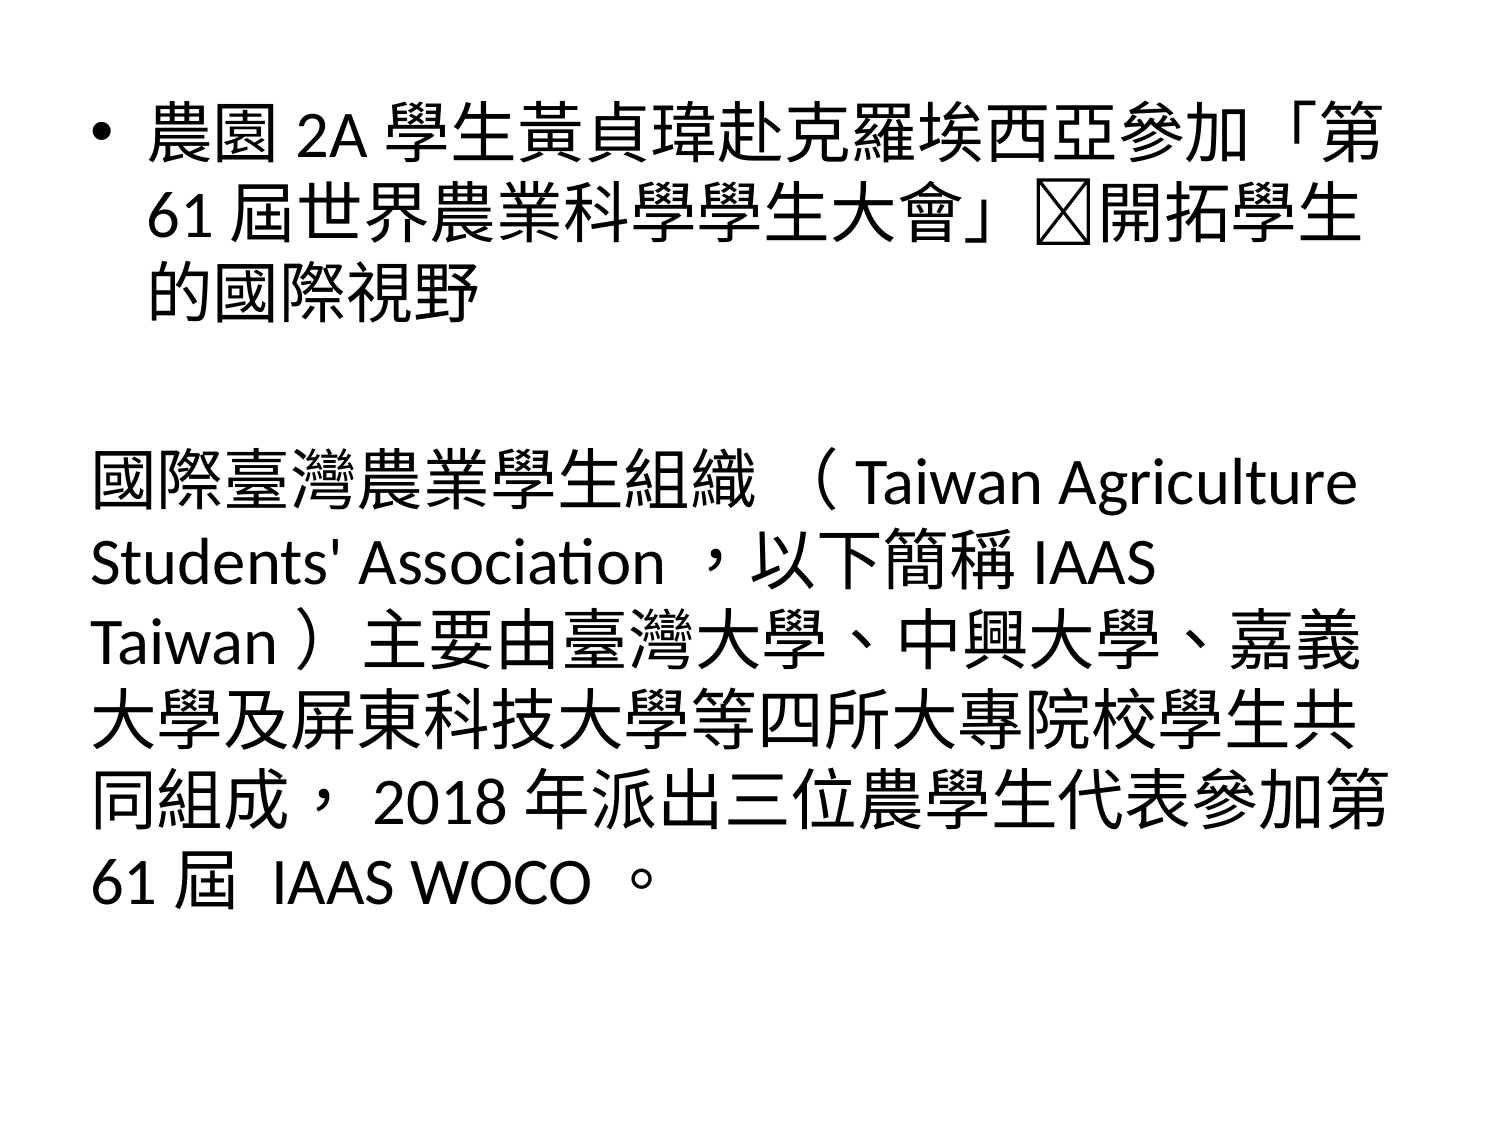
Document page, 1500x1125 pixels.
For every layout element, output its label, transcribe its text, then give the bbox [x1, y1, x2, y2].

list 農園2A學生黃貞瑋赴克羅埃西亞參加「第61屆世界農業科學學生大會」開拓學生的國際視野 國際臺灣農業學生組織 （Taiwan Agriculture Students' Association，以下簡稱IAAS Taiwan）主要由臺灣大學、中興大學、嘉義大學及屏東科技大學等四所大專院校學生共同組成，2018年派出三位農學生代表參加第 61屆 IAAS WOCO。 [75, 83, 1425, 1005]
